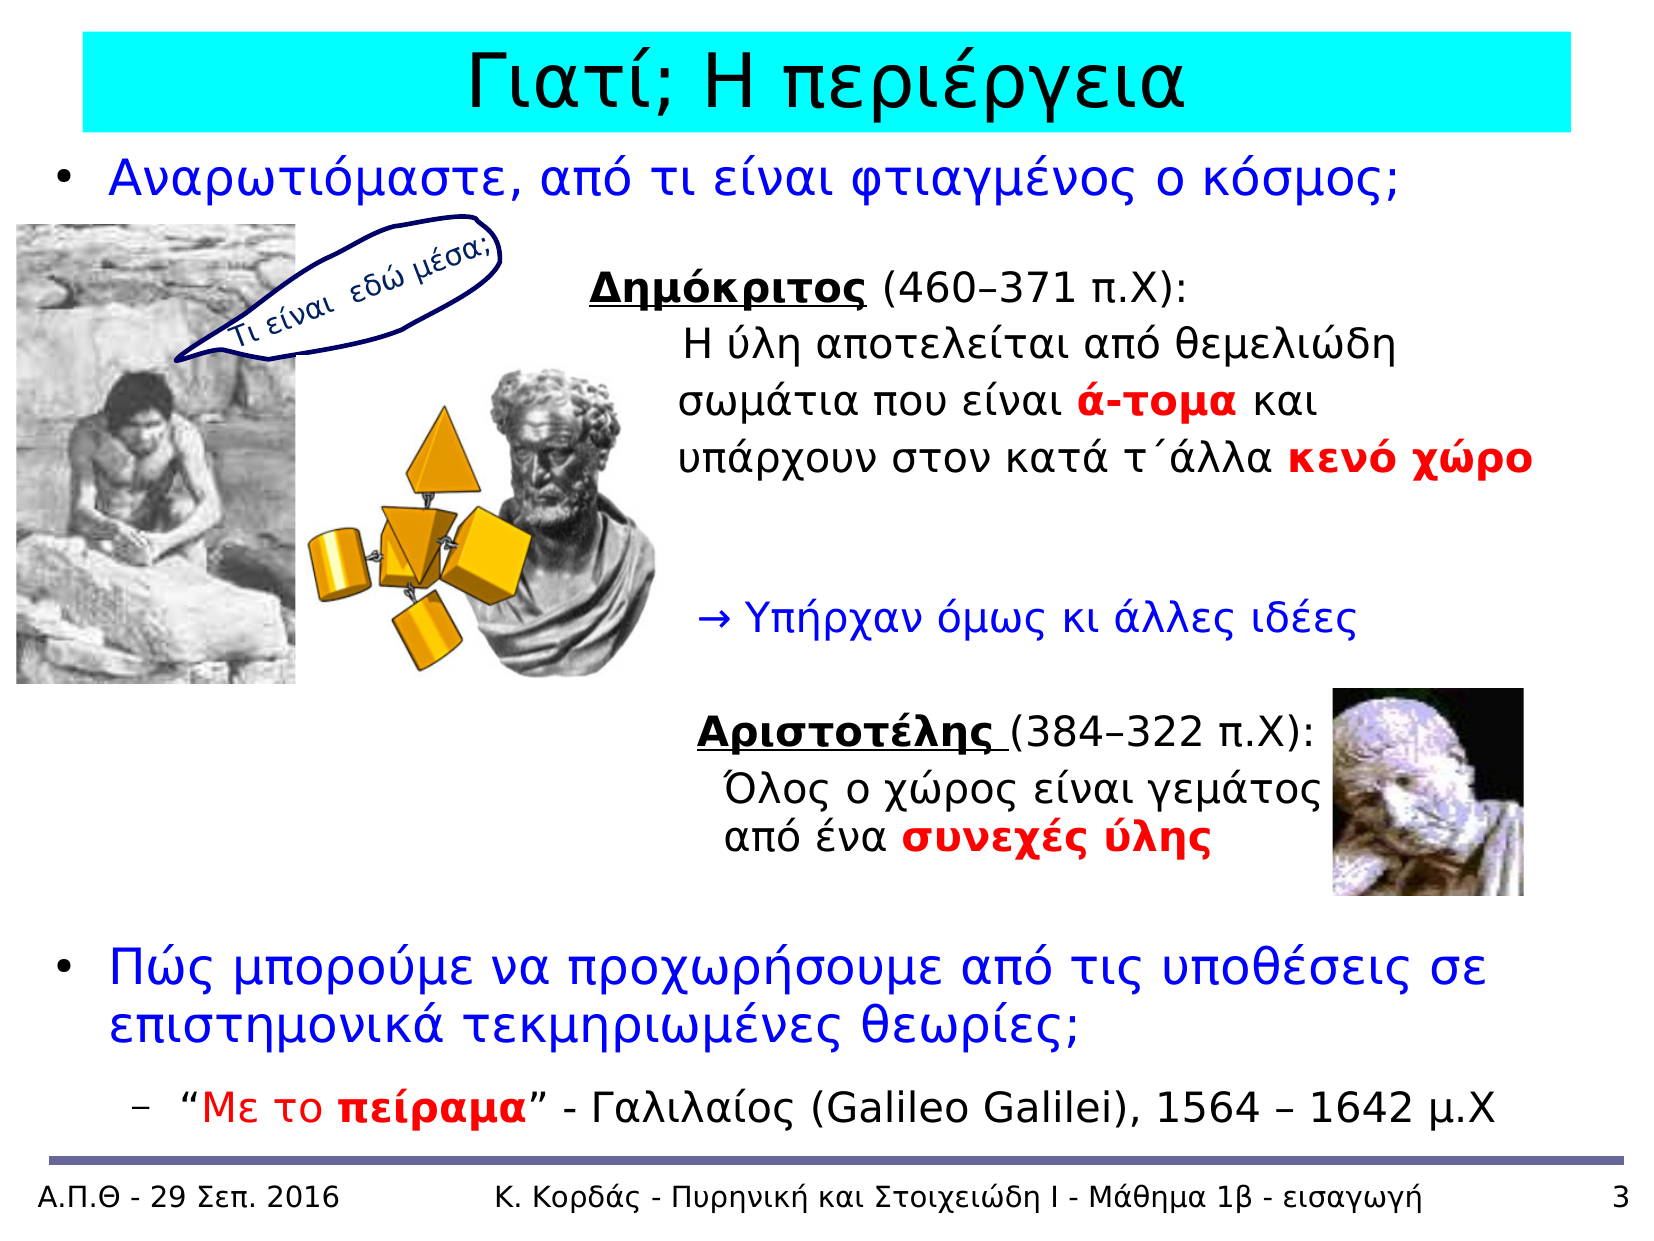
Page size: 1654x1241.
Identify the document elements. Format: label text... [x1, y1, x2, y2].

picture [16, 224, 670, 693]
text_box [259, 216, 477, 303]
list Αναρωτιόμαστε, από τι είναι φτιαγμένος ο κόσμος; Πώς μπορούμε να προχωρήσουμε από τις υποθέσεις σε επιστημονικά τεκμηριωμένες θεωρίες; “Με το πείραμα” - Γαλιλαίος (Galileo Galilei), 1564 – 1642 μ.Χ [37, 148, 1613, 1219]
title Γιατί; Η περιέργεια [82, 31, 1571, 133]
text_box Τι είναι εδώ μέσα; [156, 192, 565, 390]
text_box Δημόκριτος (460–371 π.Χ): Η ύλη αποτελείται από θεμελιώδη σωμάτια που είναι ά-τομα και υπάρχουν στον κατά τ´άλλα κενό χώρο [574, 256, 1573, 491]
text_box → Υπήρχαν όμως κι άλλες ιδέες Αριστοτέλης (384–322 π.Χ): Όλος ο χώρος είναι γεμάτος από ένα συνεχές ύλης [681, 586, 1382, 869]
picture [1332, 688, 1524, 896]
text_box [258, 265, 499, 360]
